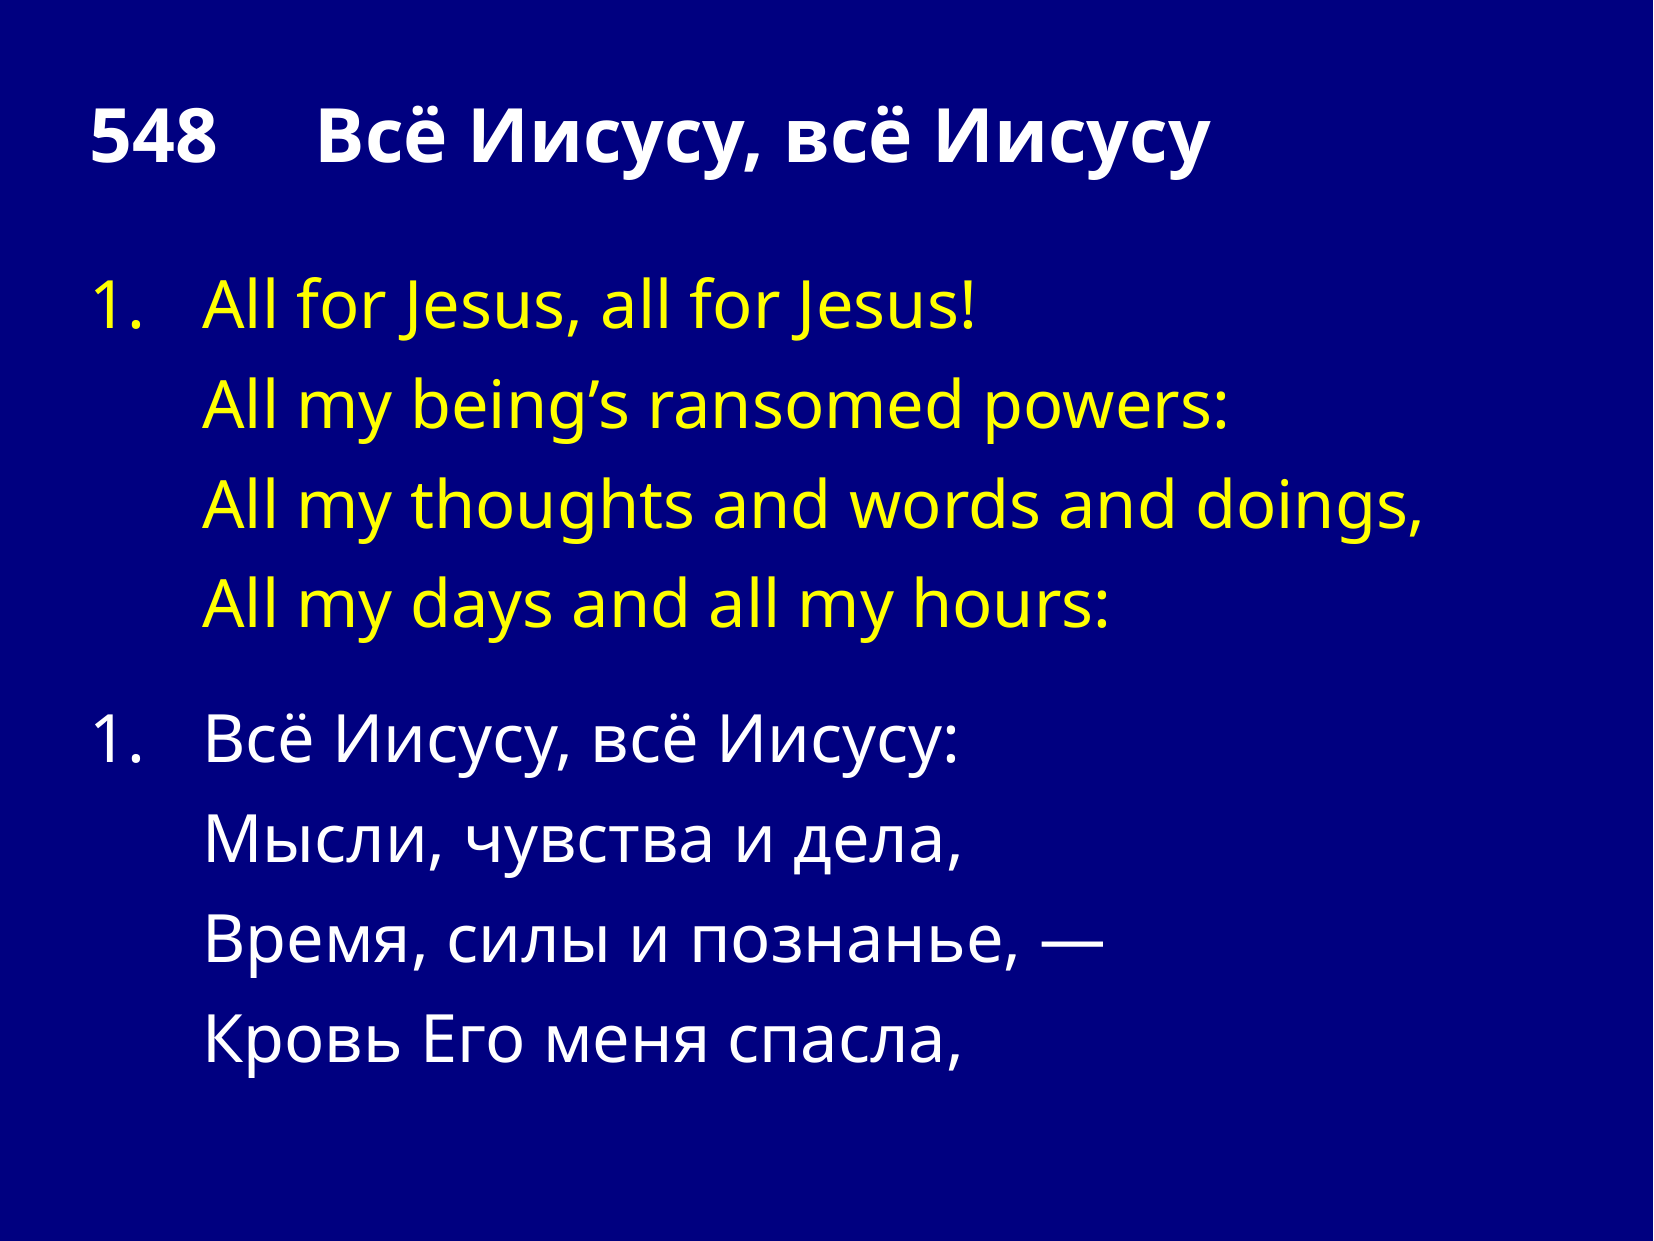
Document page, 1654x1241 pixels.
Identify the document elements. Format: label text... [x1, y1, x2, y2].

text_box 1. Всё Иисусу, всё Иисусу: Мысли, чувства и дела, Время, силы и познанье, — Кровь Его меня спасла, [75, 675, 1576, 1163]
text_box 1. All for Jesus, all for Jesus! All my being’s ransomed powers: All my thoughts and words and doings, All my days and all my hours: [75, 188, 1576, 638]
text_box 548 Всё Иисусу, всё Иисусу [75, 75, 1576, 188]
